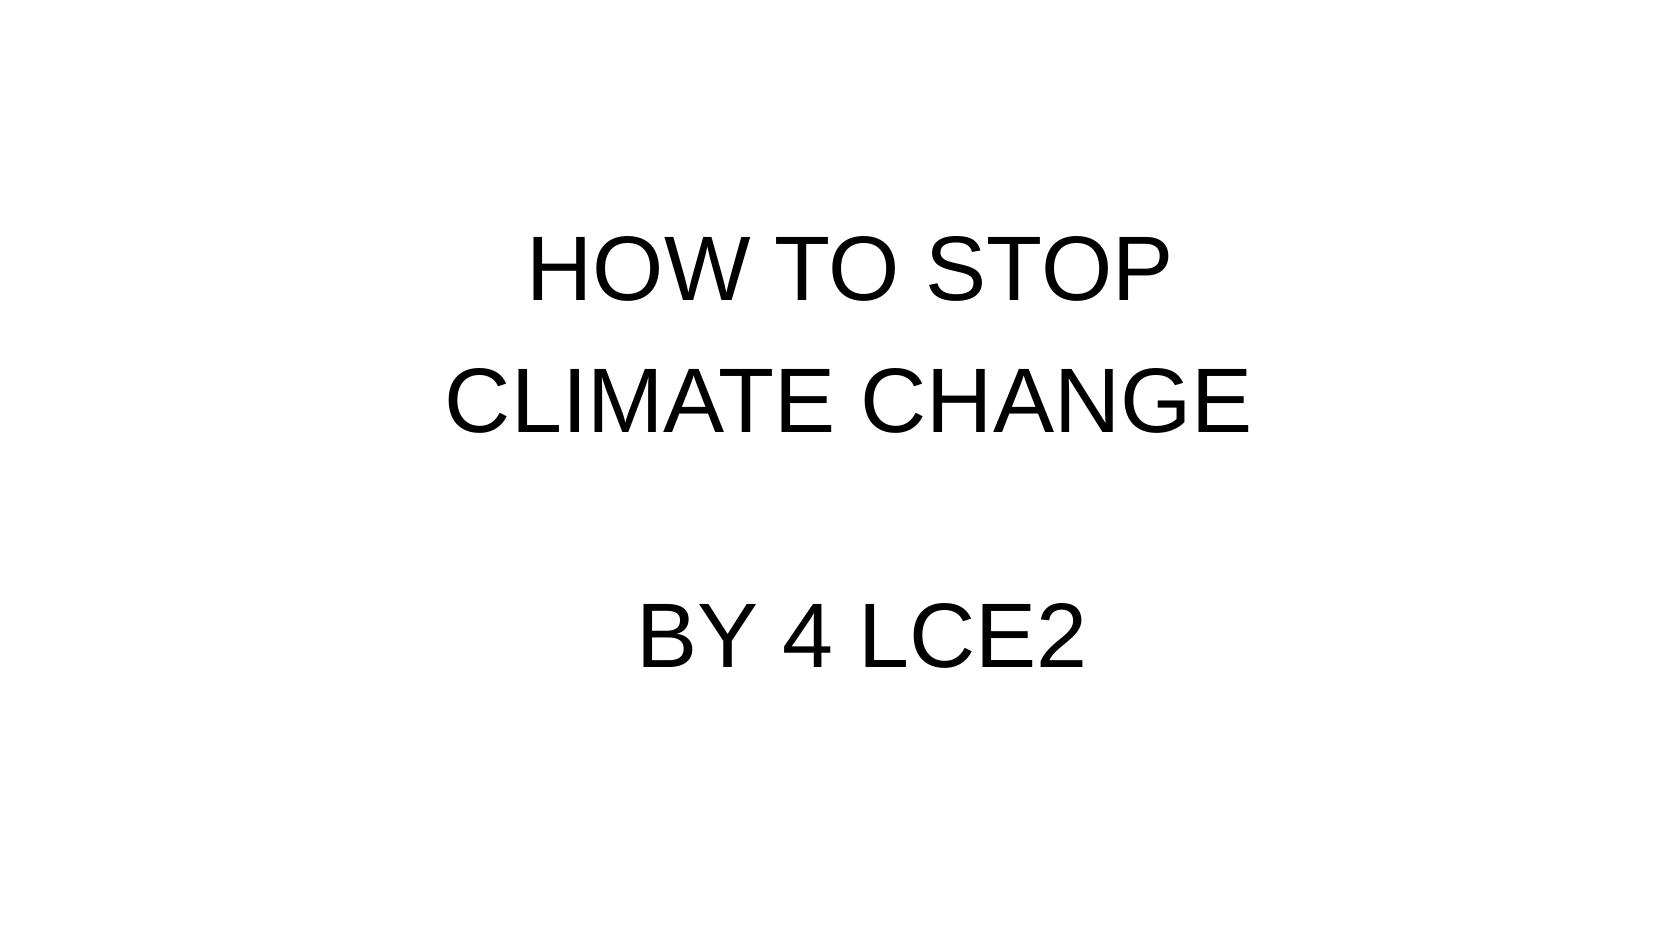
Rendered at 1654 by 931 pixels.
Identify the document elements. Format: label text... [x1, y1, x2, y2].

list HOW TO STOP CLIMATE CHANGE BY 4 LCE2 [82, 217, 1571, 758]
